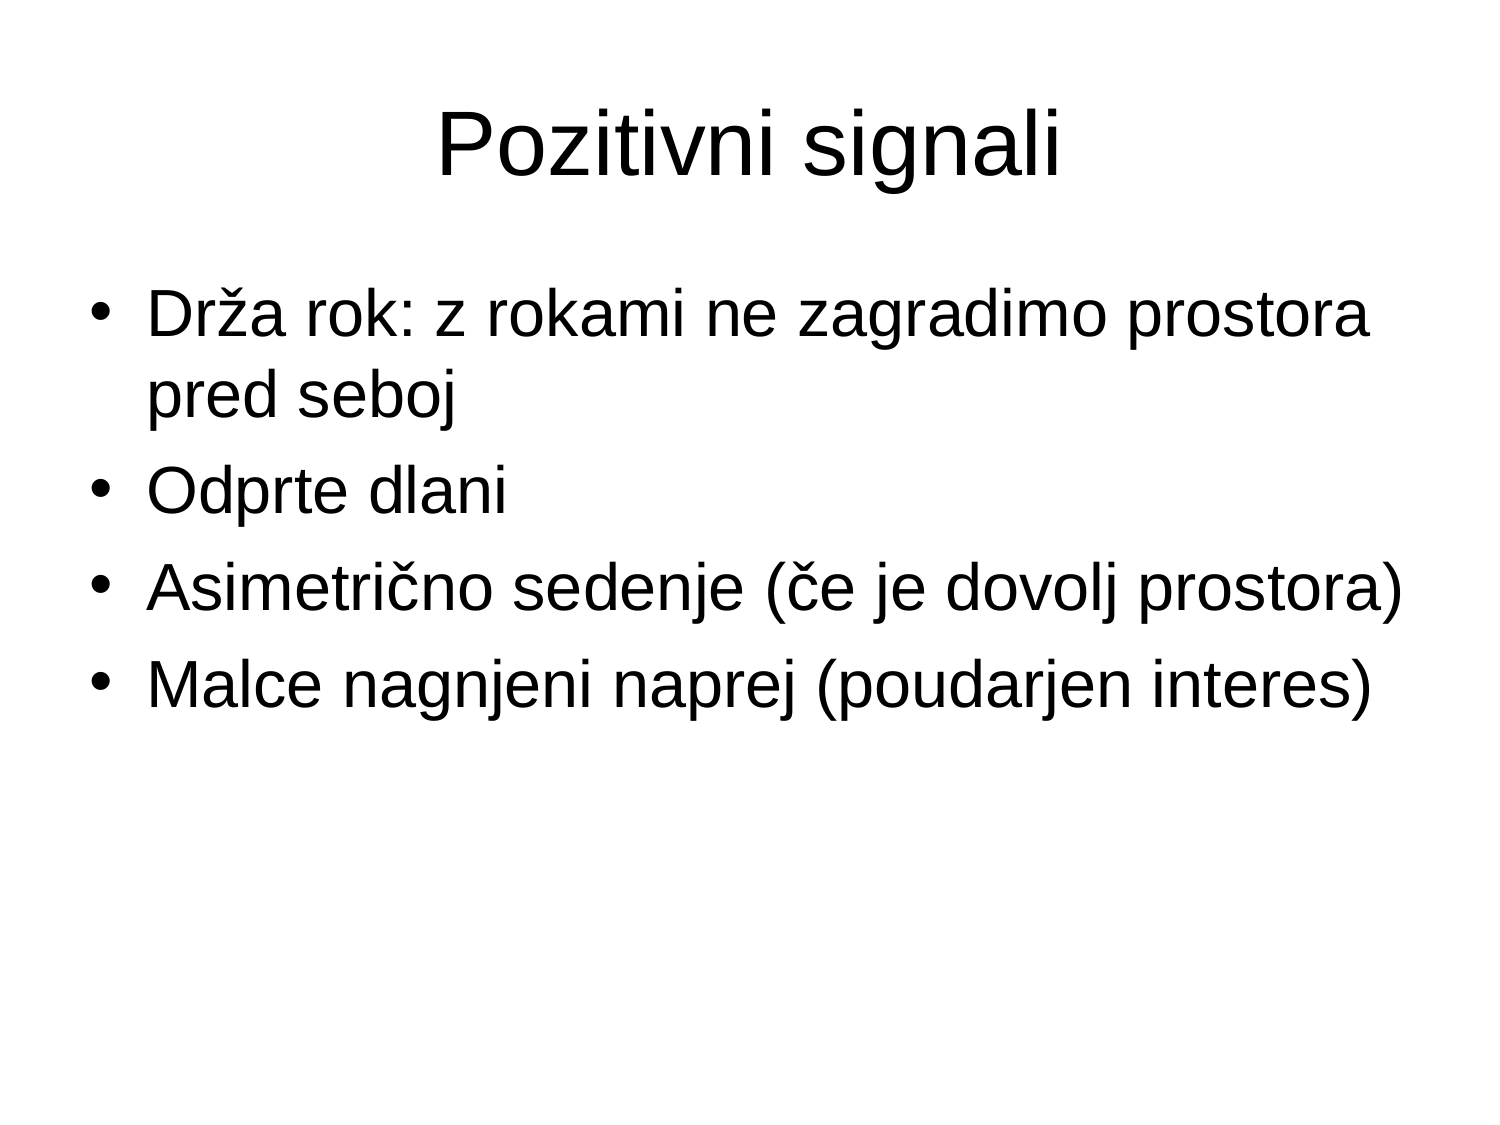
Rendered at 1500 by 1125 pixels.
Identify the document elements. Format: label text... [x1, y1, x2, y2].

title Pozitivni signali [75, 45, 1426, 233]
list Drža rok: z rokami ne zagradimo prostora pred seboj Odprte dlani Asimetrično sedenje (če je dovolj prostora) Malce nagnjeni naprej (poudarjen interes) [75, 262, 1426, 1006]
